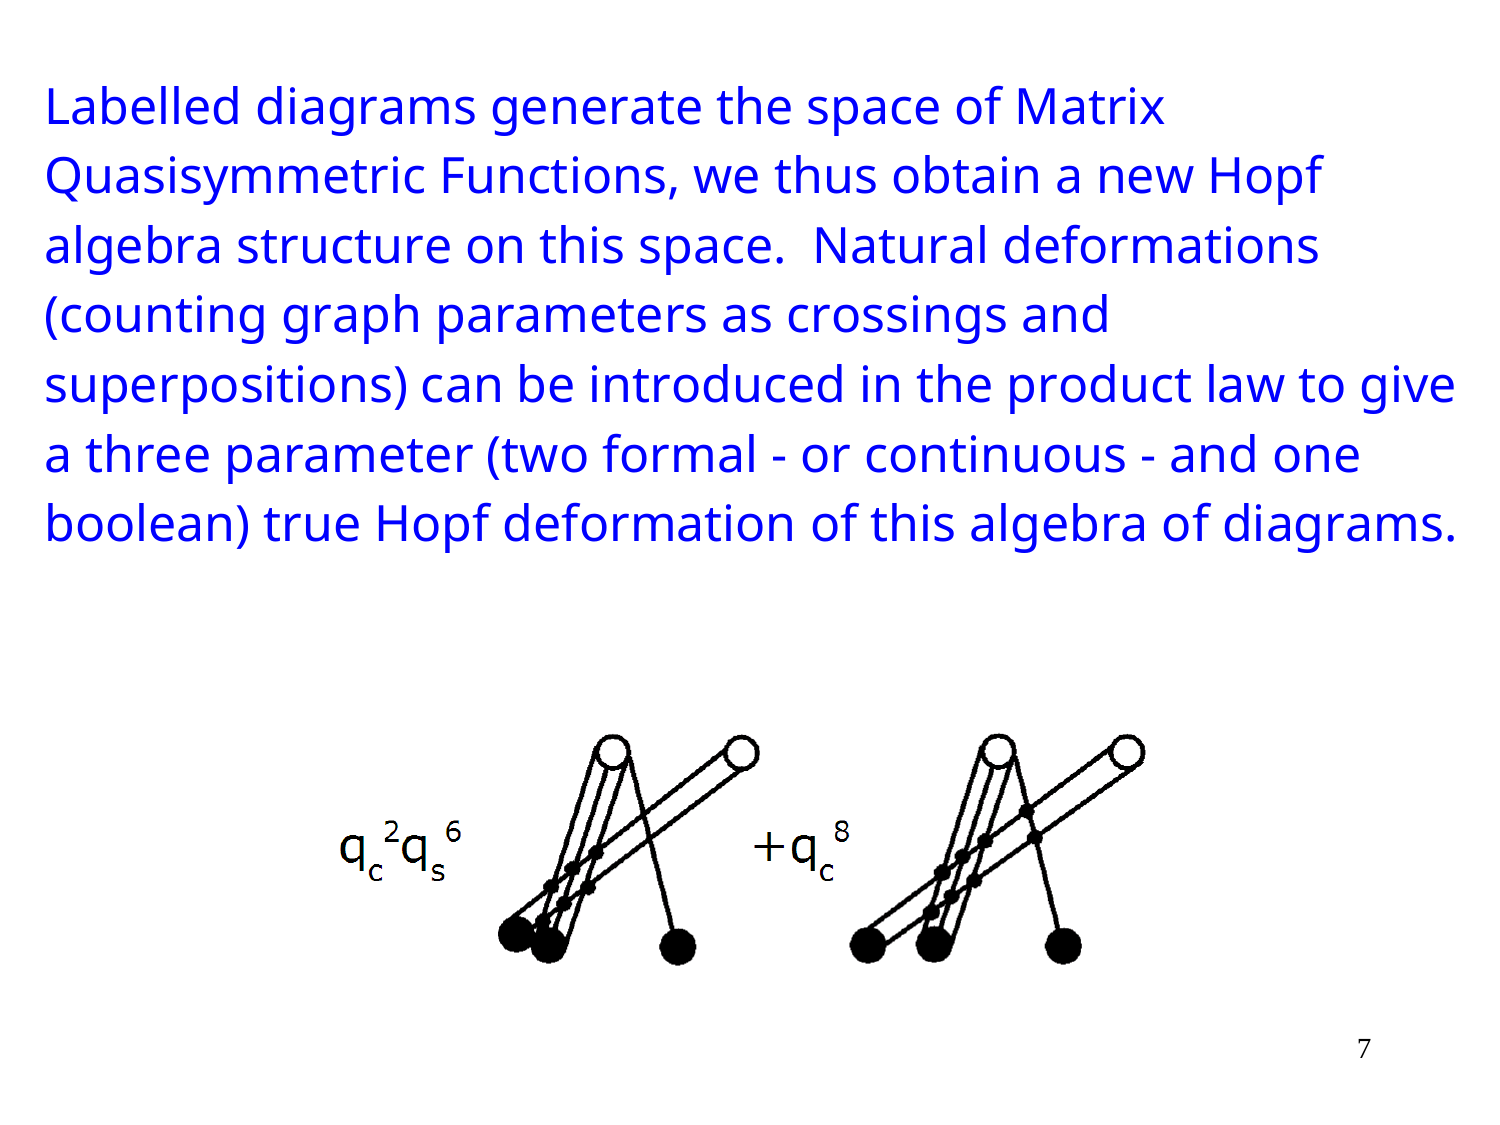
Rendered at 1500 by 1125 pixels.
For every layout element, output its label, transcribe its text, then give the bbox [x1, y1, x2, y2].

picture [319, 708, 1181, 1031]
text_box Labelled diagrams generate the space of Matrix Quasisymmetric Functions, we thus obtain a new Hopf algebra structure on this space. Natural deformations (counting graph parameters as crossings and superpositions) can be introduced in the product law to give a three parameter (two formal - or continuous - and one boolean) true Hopf deformation of this algebra of diagrams. [29, 57, 1500, 699]
